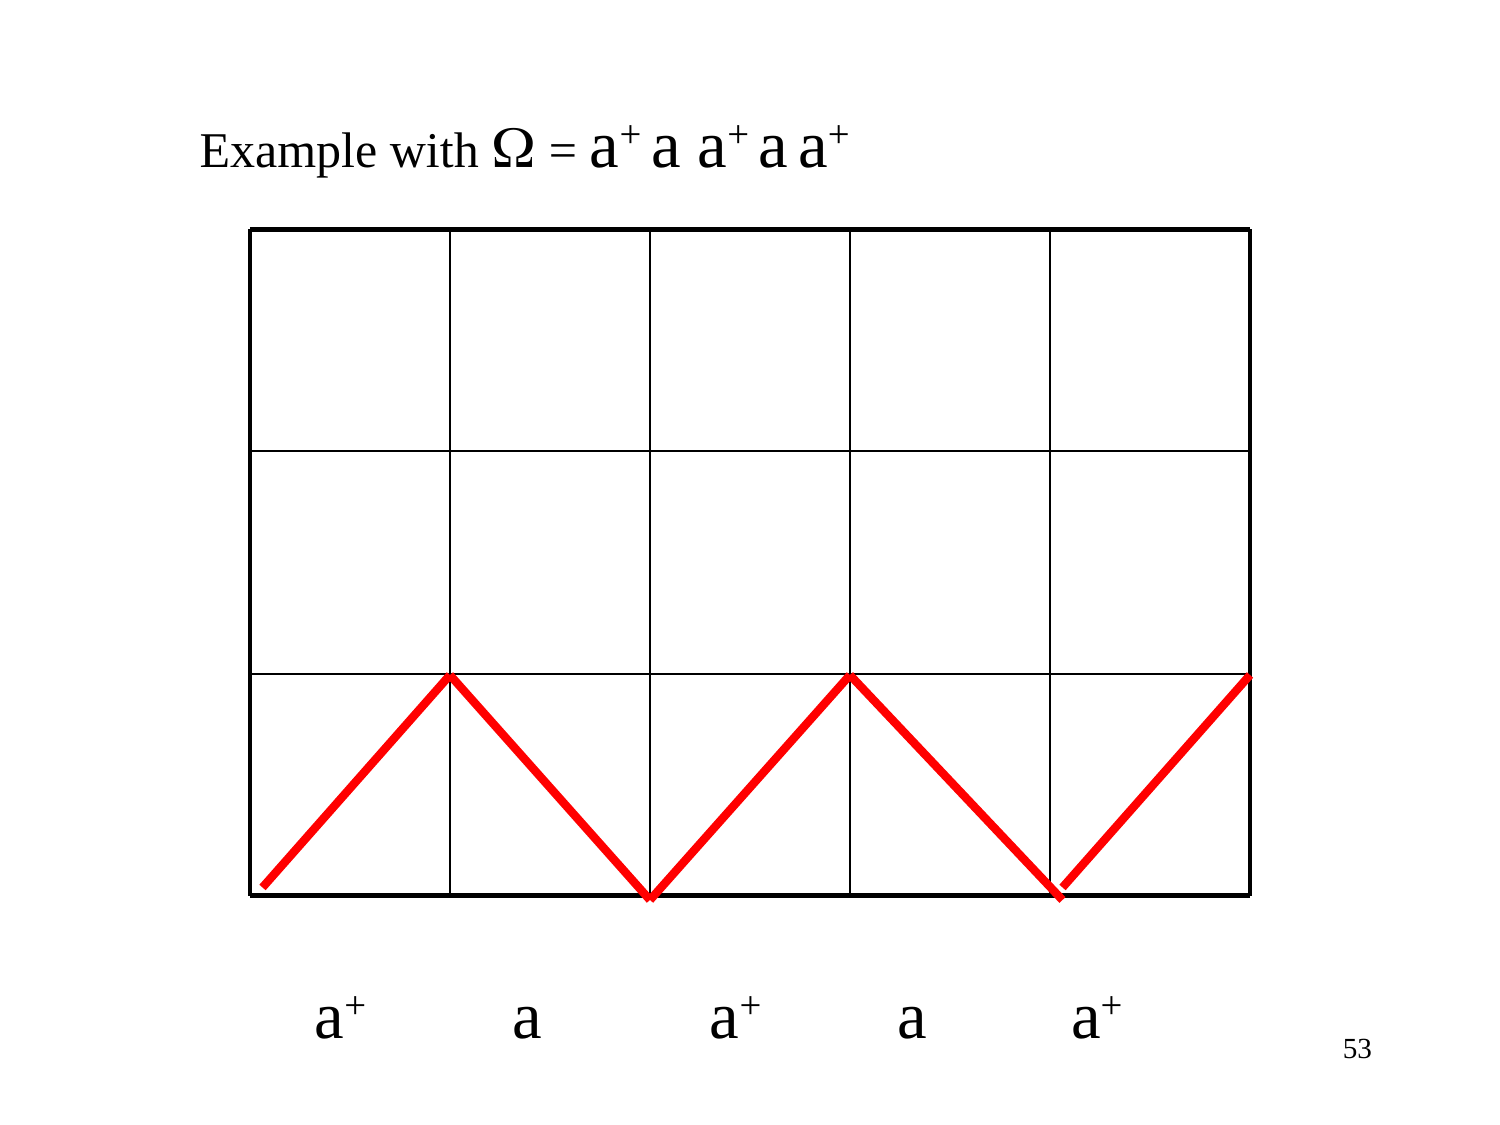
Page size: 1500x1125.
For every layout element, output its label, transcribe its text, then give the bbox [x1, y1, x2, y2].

text_box a+ a a+ a a+ [249, 975, 1276, 1061]
text_box Example with  = a+ a a+ a a+ [184, 103, 875, 189]
